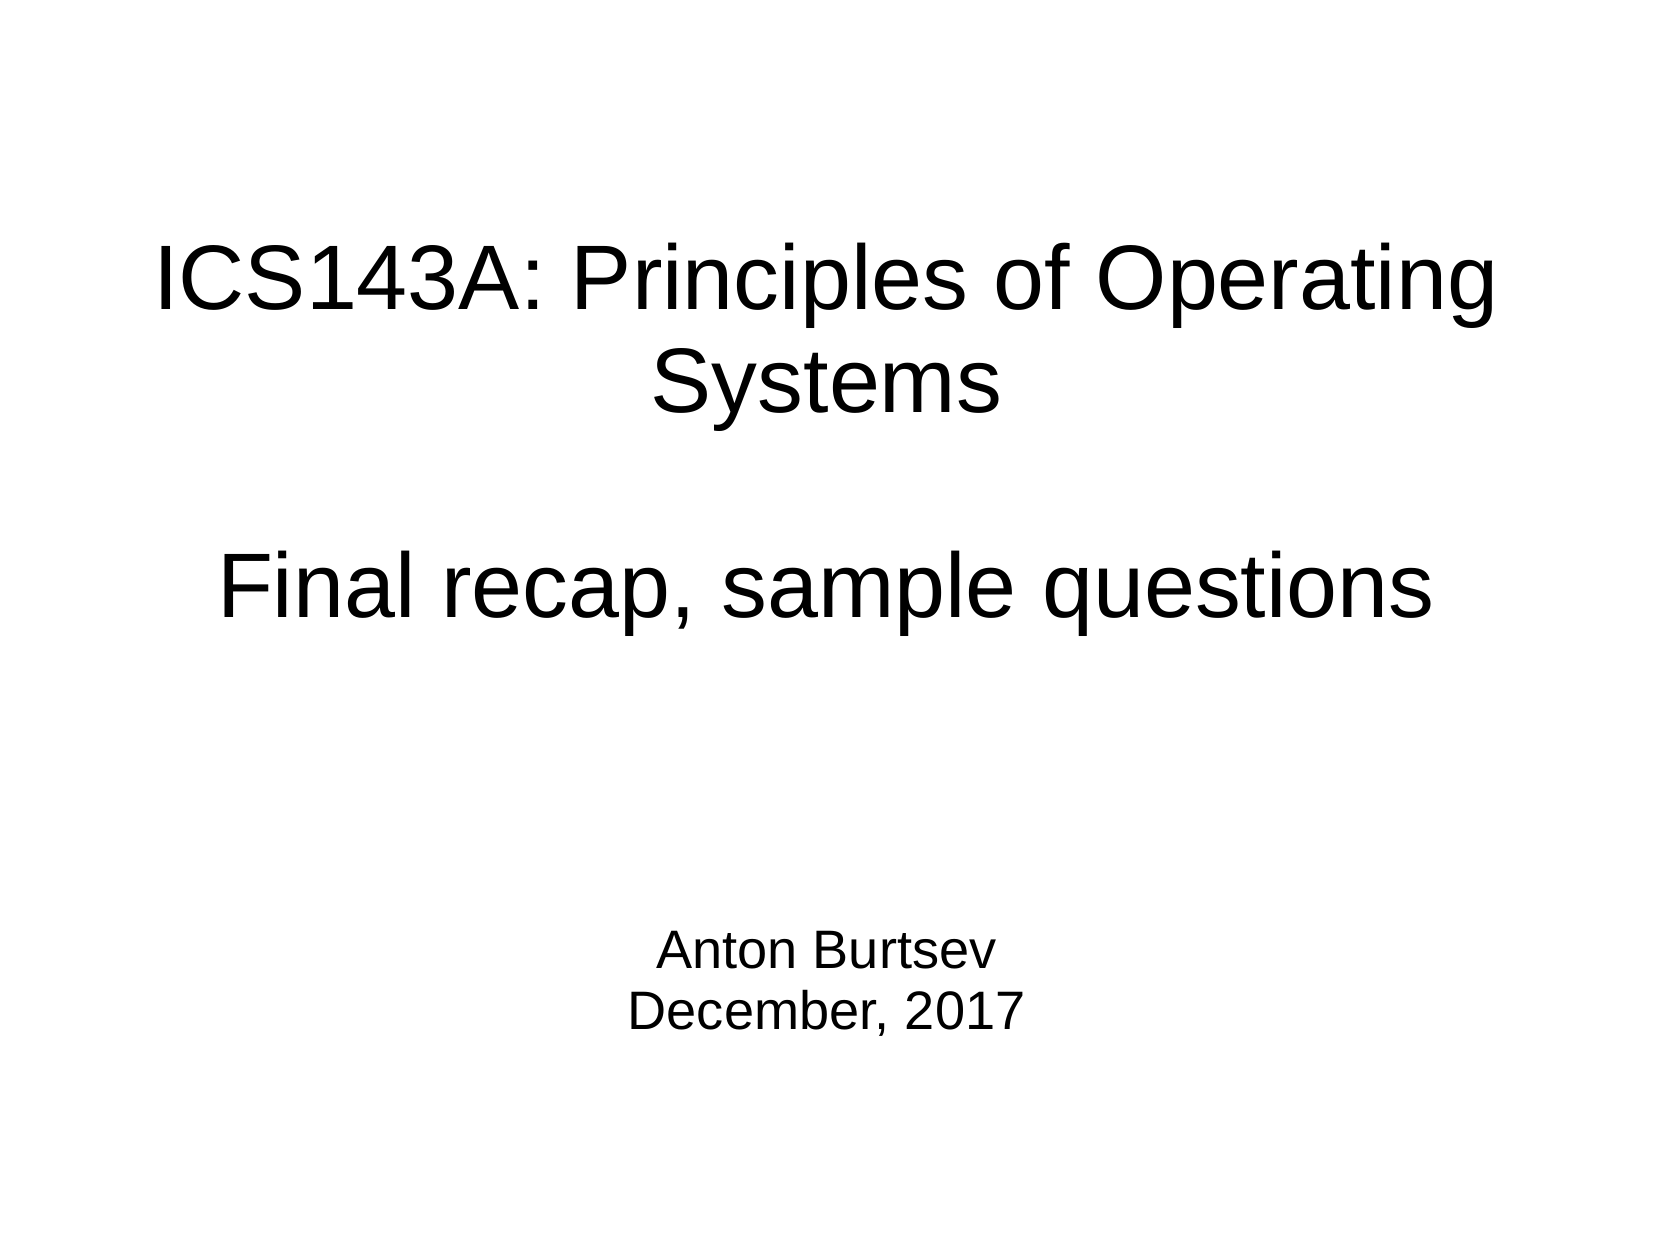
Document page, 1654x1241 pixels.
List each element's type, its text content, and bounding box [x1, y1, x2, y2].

subtitle Anton Burtsev December, 2017 [82, 637, 1571, 1109]
title ICS143A: Principles of Operating Systems Final recap, sample questions [82, 113, 1571, 637]
